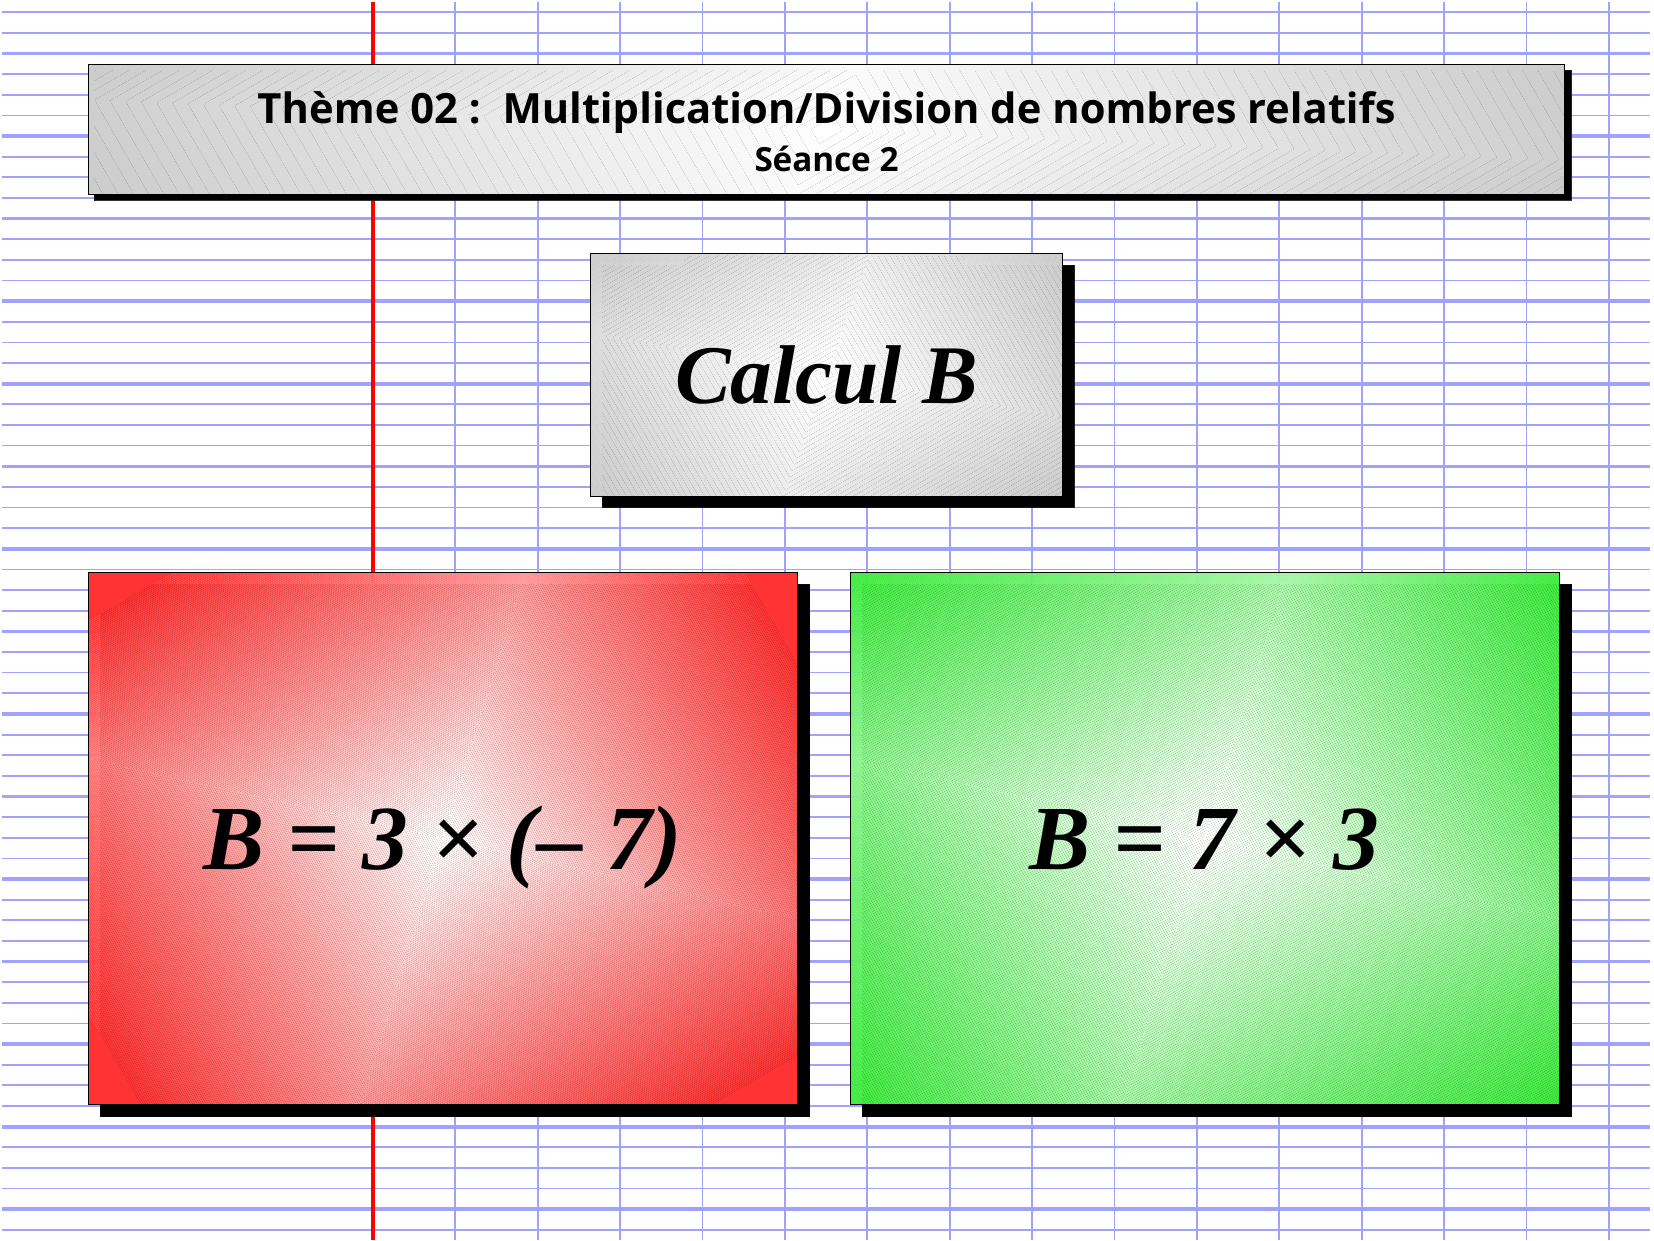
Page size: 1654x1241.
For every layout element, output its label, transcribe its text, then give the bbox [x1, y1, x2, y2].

text_box B = 7 × 3 [850, 572, 1560, 1105]
text_box B = 3 × (– 7) [88, 572, 798, 1105]
picture [0, 0, 1654, 1241]
text_box Calcul B [590, 253, 1063, 497]
text_box Thème 02 : Multiplication/Division de nombres relatifs Séance 2 [88, 64, 1565, 195]
